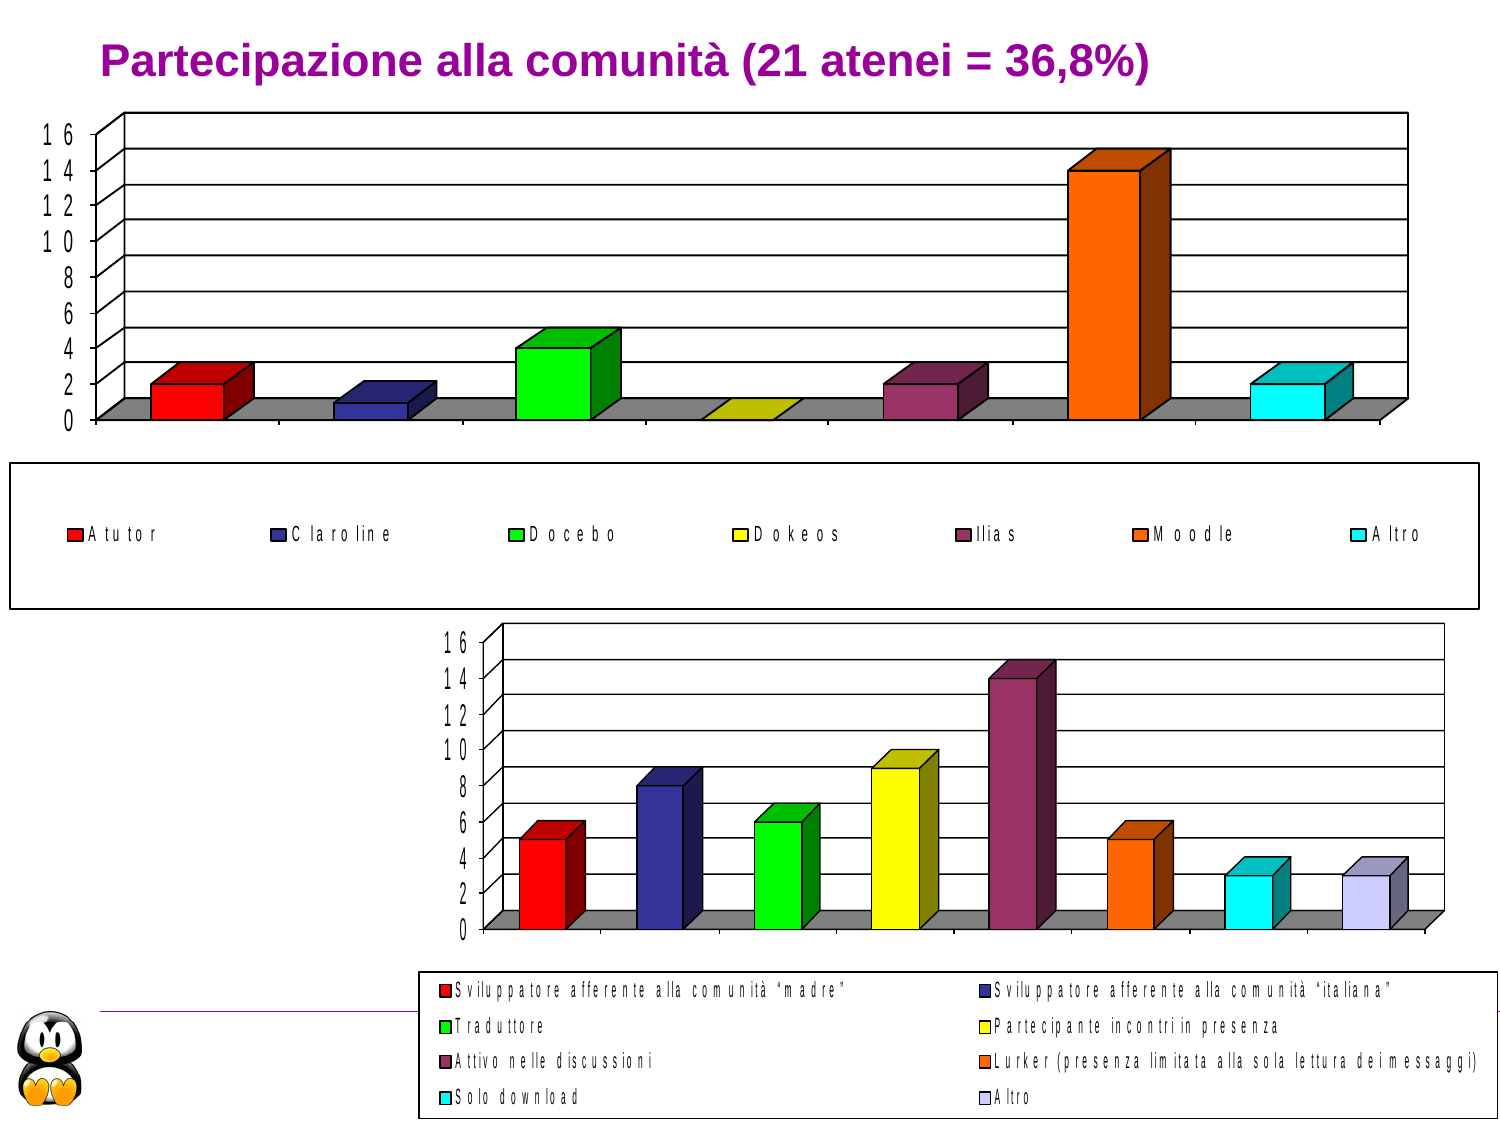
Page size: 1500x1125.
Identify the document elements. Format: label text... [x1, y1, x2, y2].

title Partecipazione alla comunità (21 atenei = 36,8%) [99, 35, 1424, 88]
picture [0, 88, 1500, 1125]
picture [17, 1011, 82, 1106]
